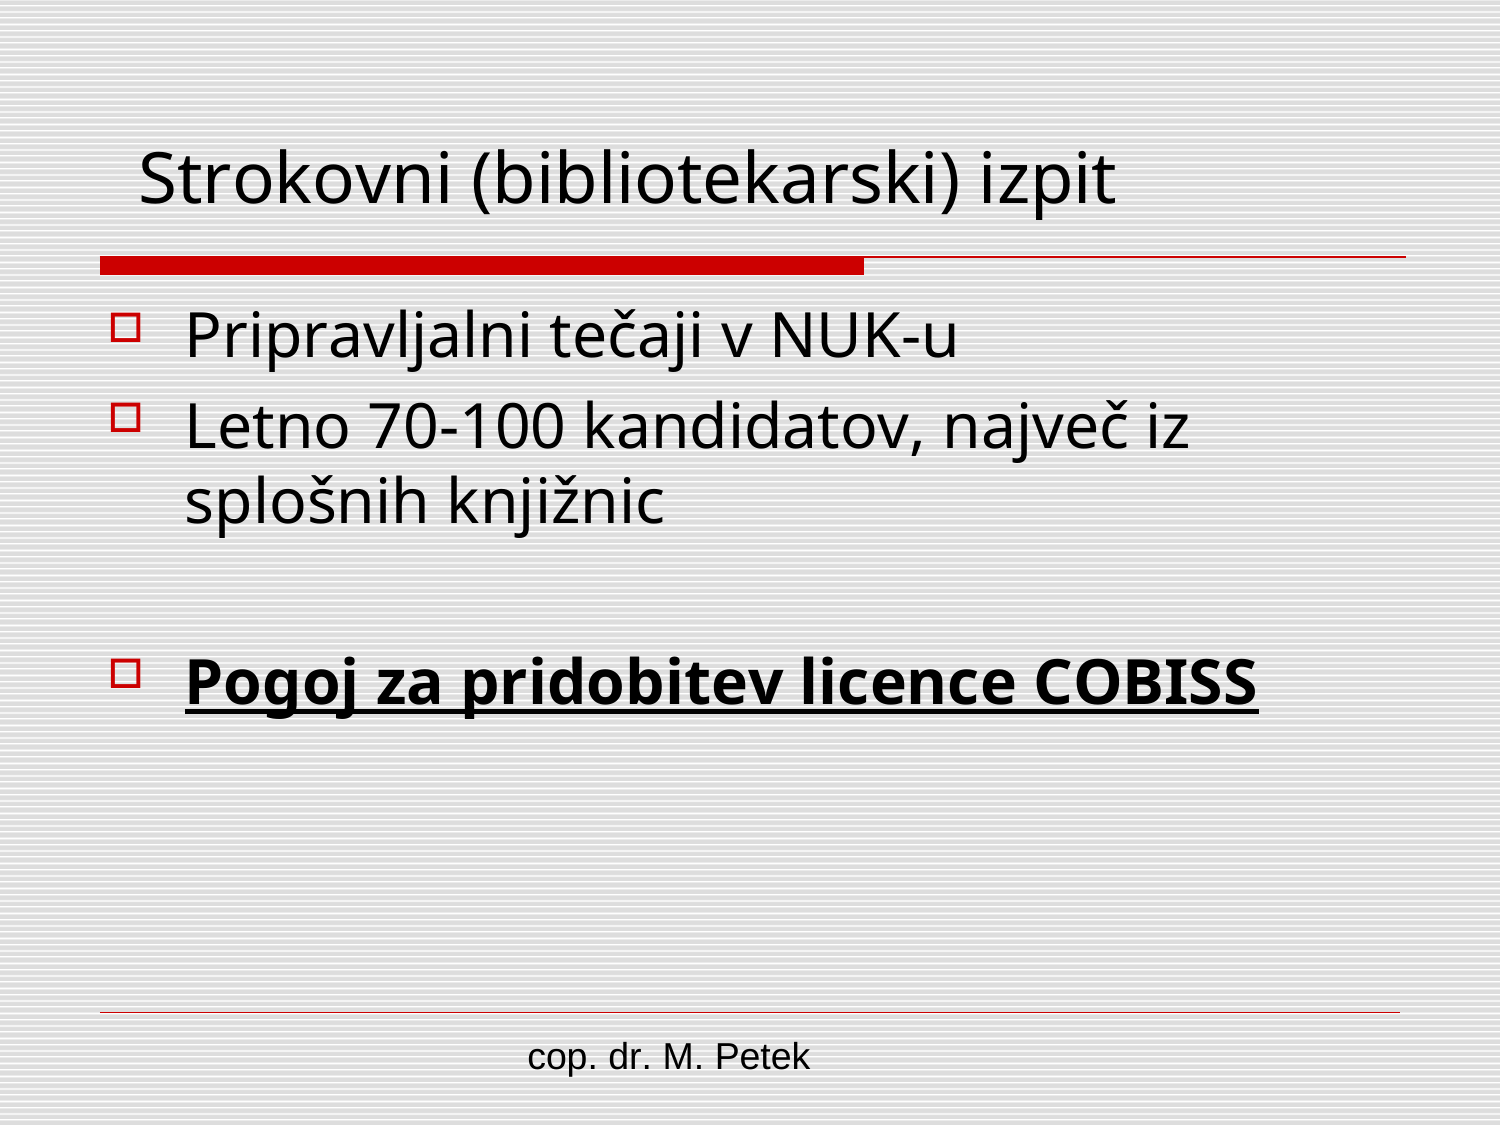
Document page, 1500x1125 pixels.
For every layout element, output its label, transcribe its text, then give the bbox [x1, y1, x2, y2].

picture [0, 0, 1500, 1125]
title Strokovni (bibliotekarski) izpit [123, 37, 1463, 225]
list Pripravljalni tečaji v NUK-u Letno 70-100 kandidatov, največ iz splošnih knjižnic Pogoj za pridobitev licence COBISS [92, 287, 1406, 988]
